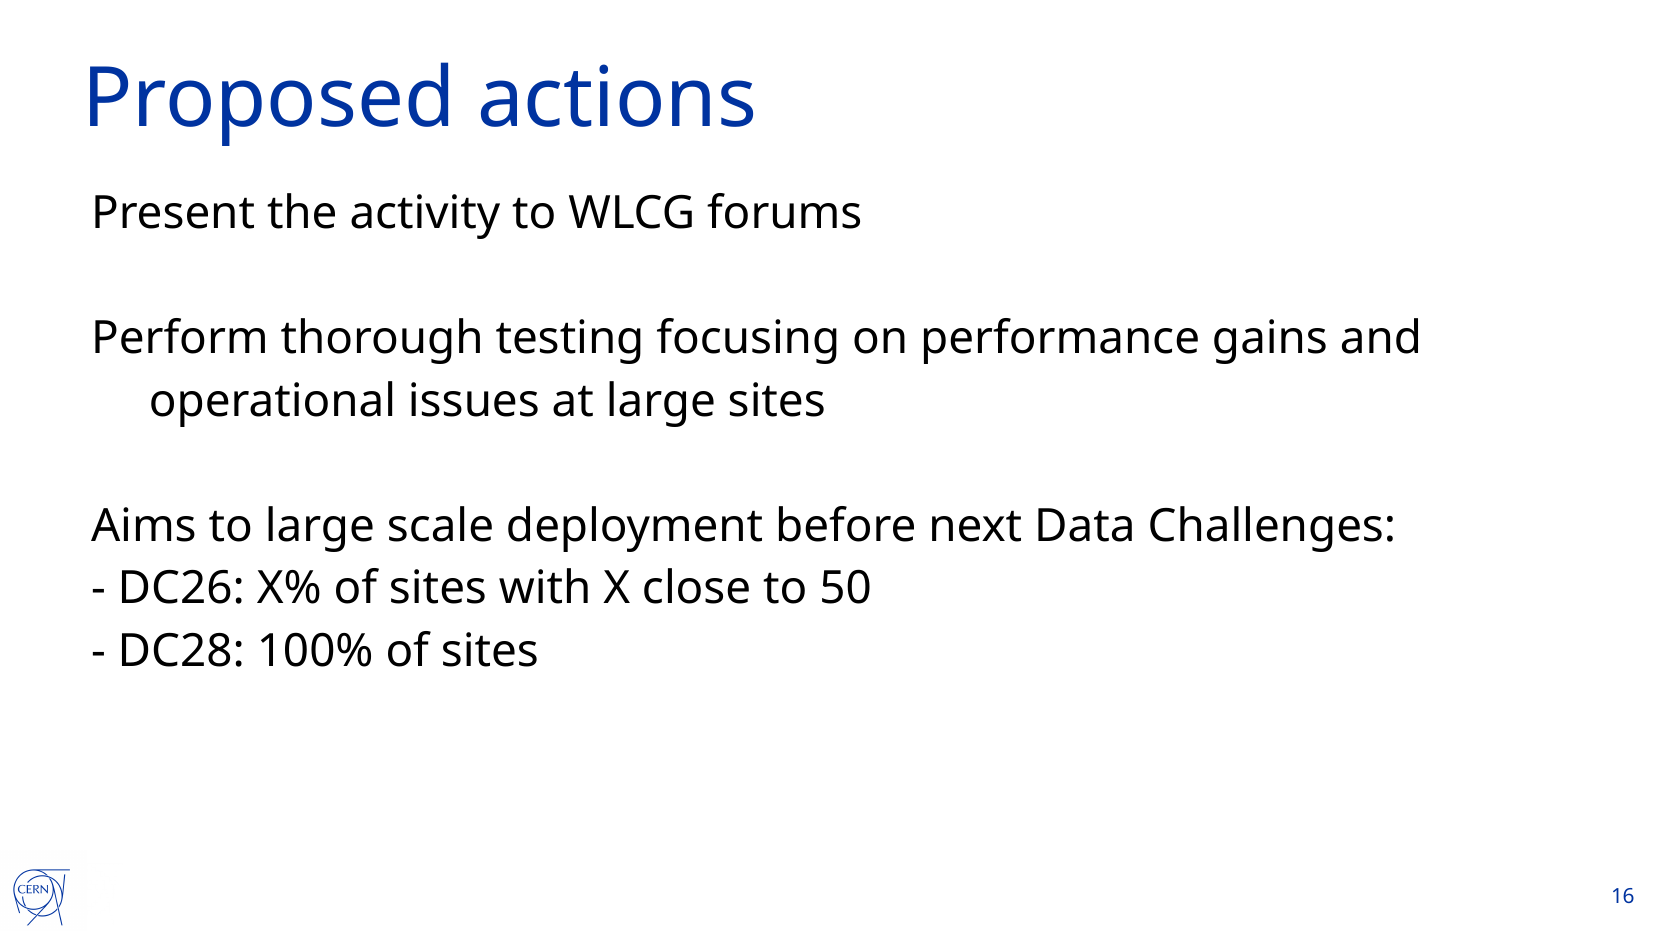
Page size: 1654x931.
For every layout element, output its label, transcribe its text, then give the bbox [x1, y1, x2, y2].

title Proposed actions [82, 37, 1571, 166]
text_box Present the activity to WLCG forums Perform thorough testing focusing on performance gains and operational issues at large sites Aims to large scale deployment before next Data Challenges: - DC26: X% of sites with X close to 50 - DC28: 100% of sites [76, 172, 1601, 931]
picture [0, 850, 76, 931]
